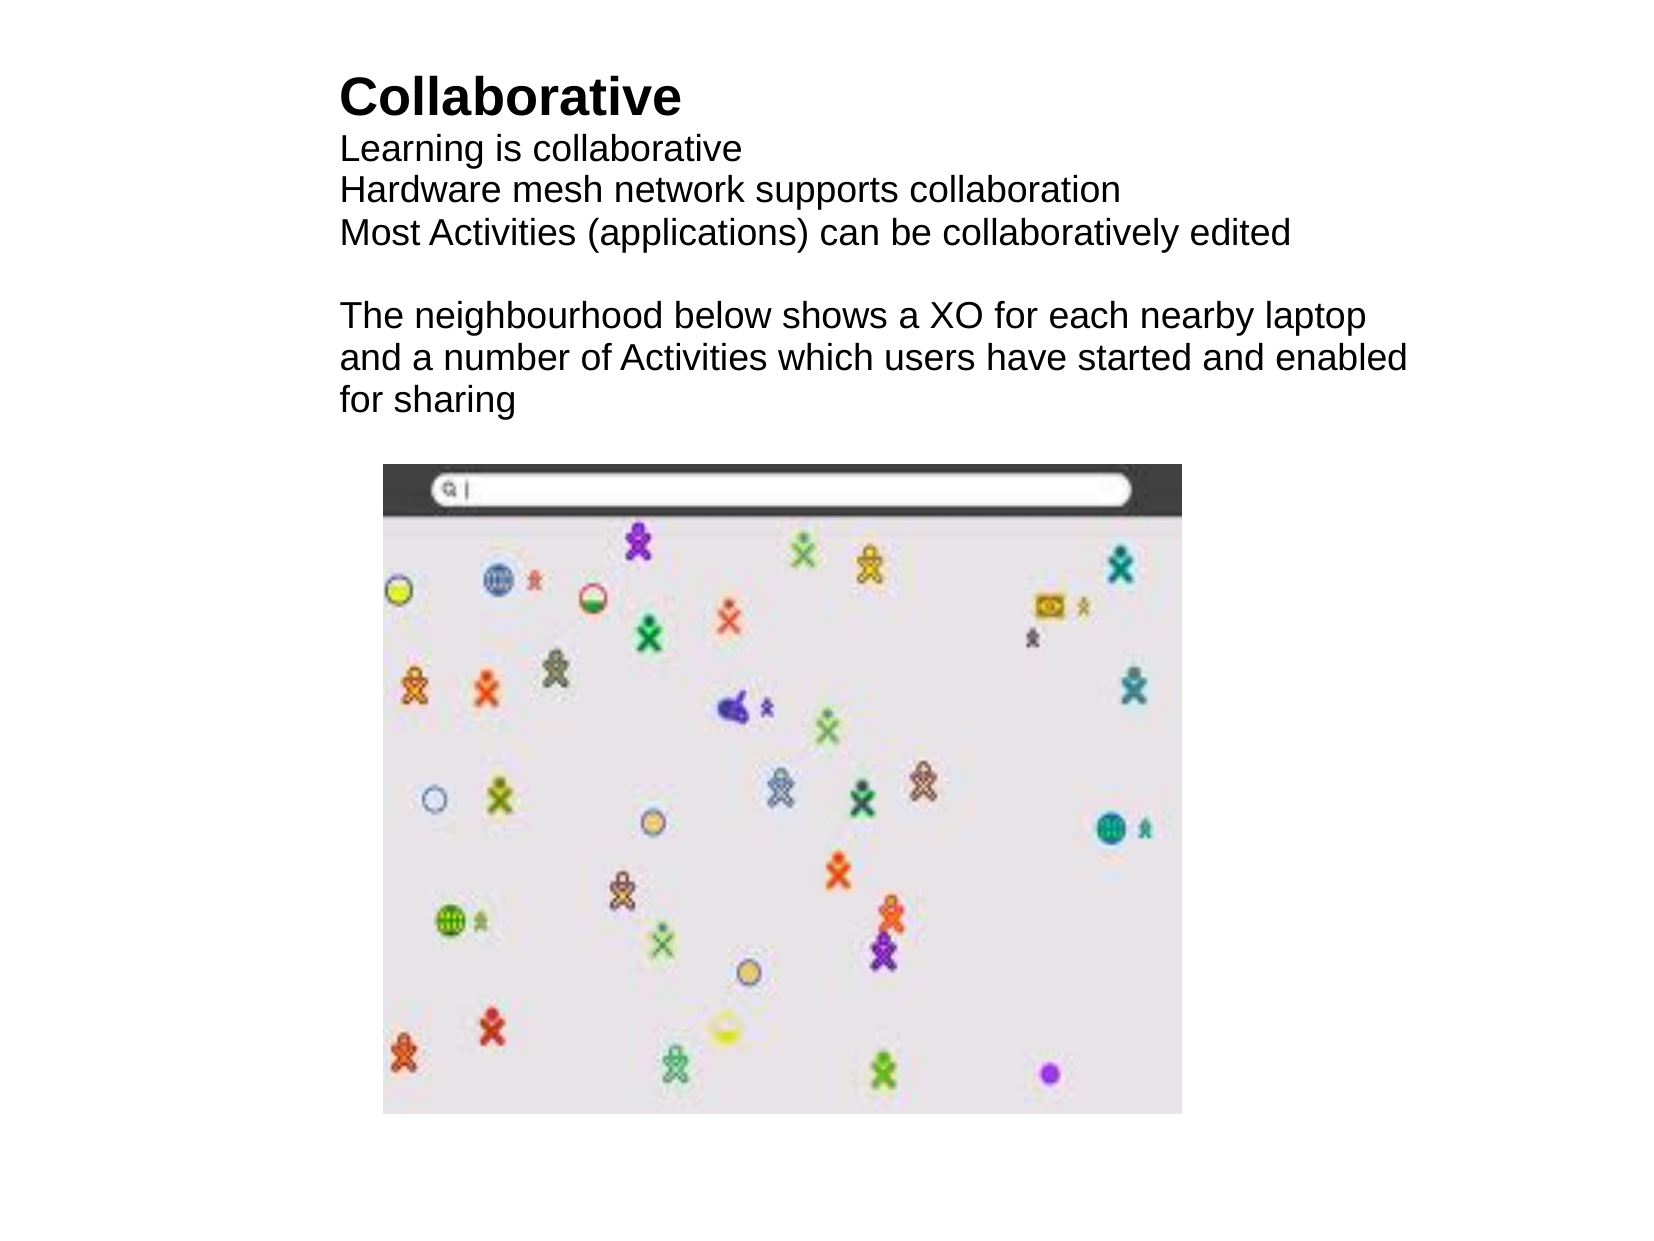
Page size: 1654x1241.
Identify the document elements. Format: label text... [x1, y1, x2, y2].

picture [383, 464, 1182, 1114]
text_box Collaborative Learning is collaborative Hardware mesh network supports collaboration Most Activities (applications) can be collaboratively edited The neighbourhood below shows a XO for each nearby laptop and a number of Activities which users have started and enabled for sharing [324, 59, 1447, 473]
